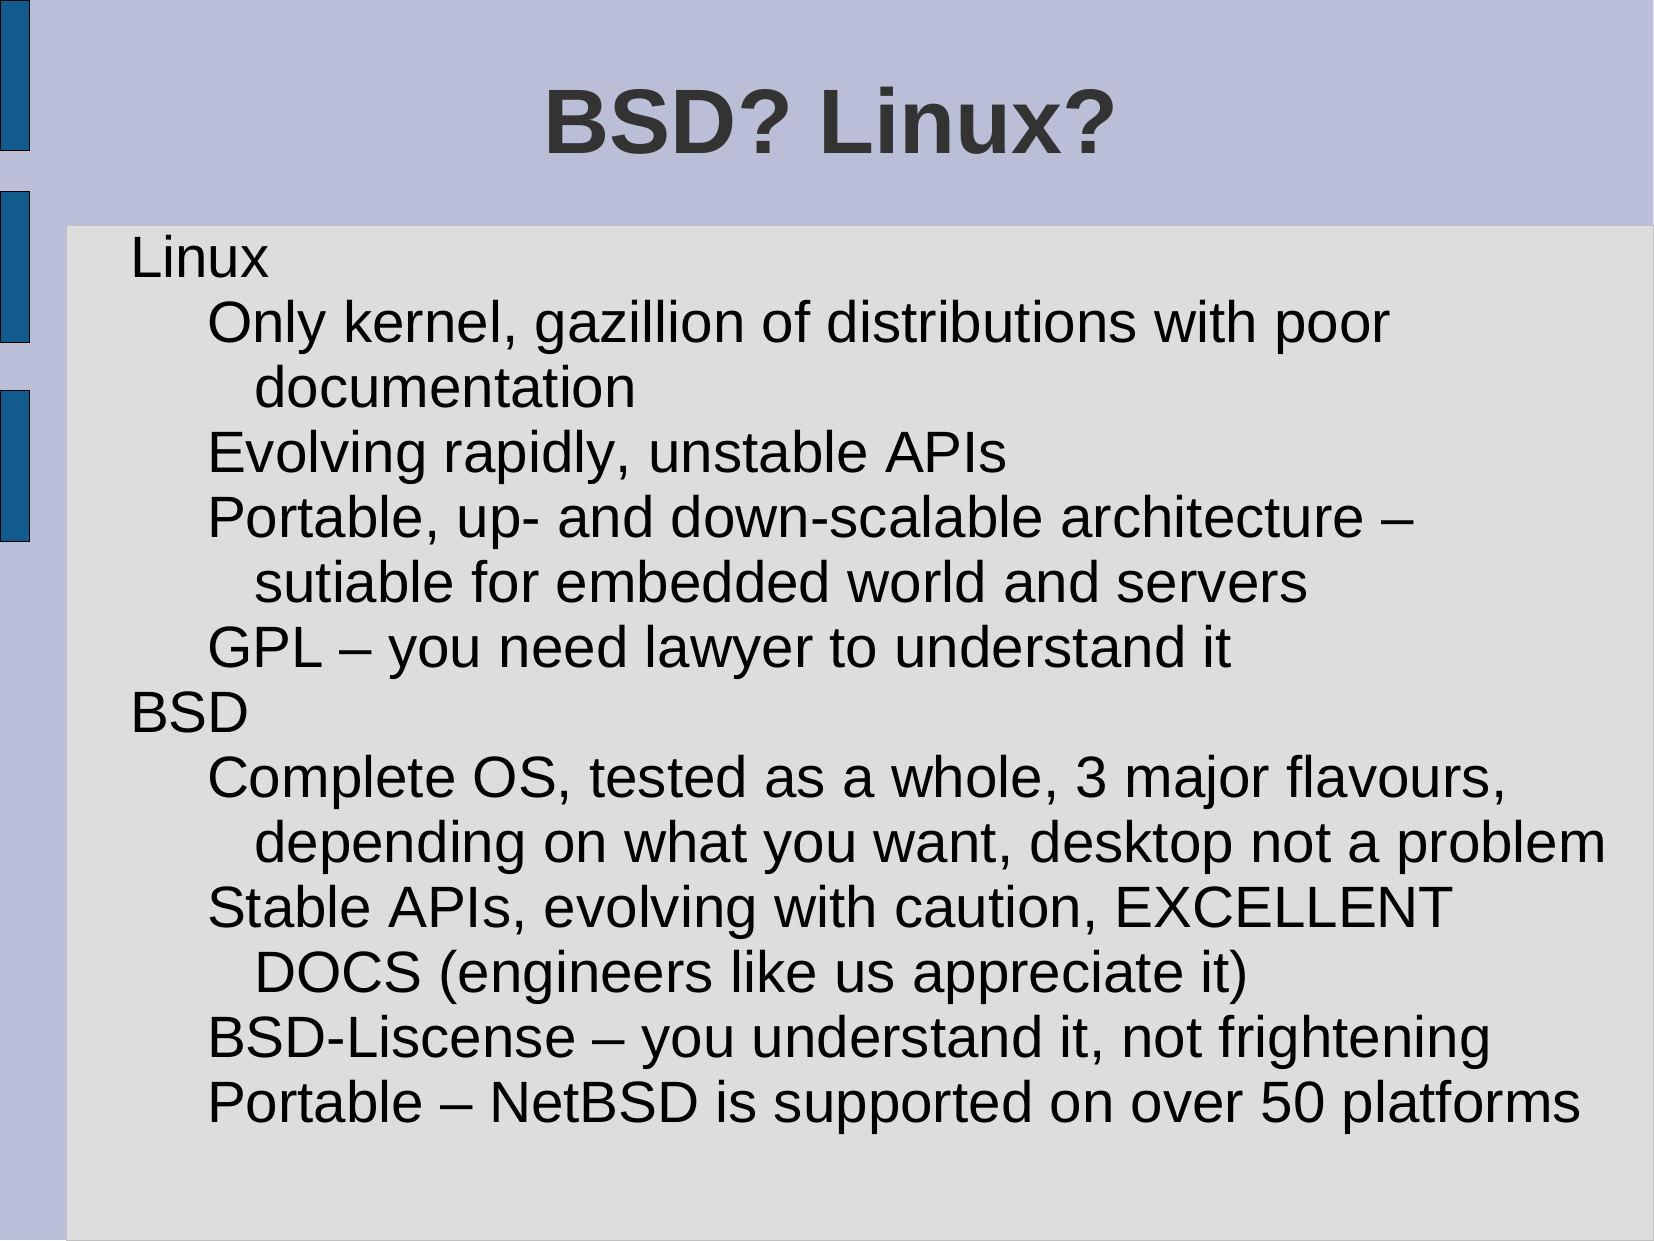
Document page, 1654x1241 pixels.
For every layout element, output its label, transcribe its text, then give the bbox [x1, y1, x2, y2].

list Linux Only kernel, gazillion of distributions with poor documentation Evolving rapidly, unstable APIs Portable, up- and down-scalable architecture – sutiable for embedded world and servers GPL – you need lawyer to understand it BSD Complete OS, tested as a whole, 3 major flavours, depending on what you want, desktop not a problem Stable APIs, evolving with caution, EXCELLENT DOCS (engineers like us appreciate it) BSD-Liscense – you understand it, not frightening Portable – NetBSD is supported on over 50 platforms [112, 225, 1613, 1201]
title BSD? Linux? [125, 17, 1538, 225]
